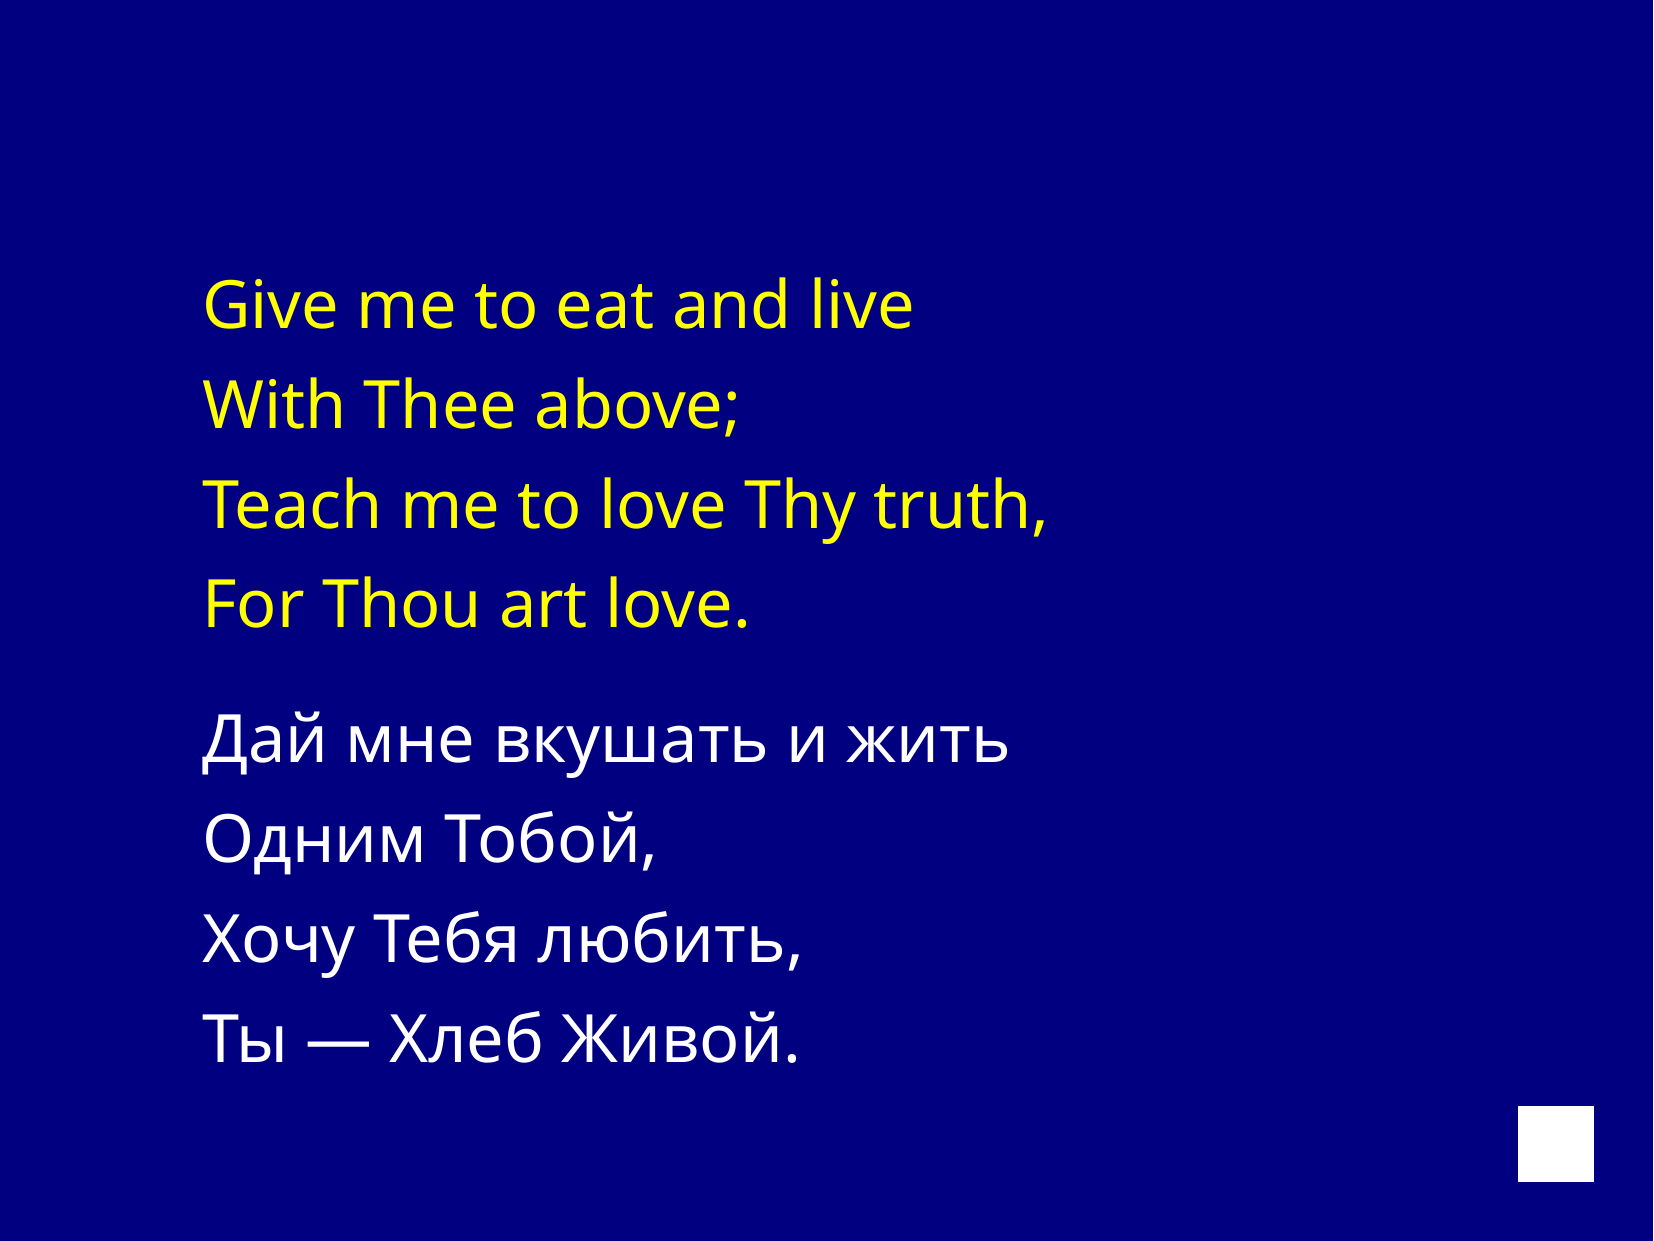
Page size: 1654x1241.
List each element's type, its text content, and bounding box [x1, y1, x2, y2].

text_box [1518, 1106, 1594, 1182]
text_box Дай мне вкушать и жить Одним Тобой, Хочу Тебя любить, Ты — Хлеб Живой. [75, 675, 1576, 1163]
text_box Give me to eat and live With Thee above; Teach me to love Thy truth, For Thou art love. [75, 150, 1576, 638]
